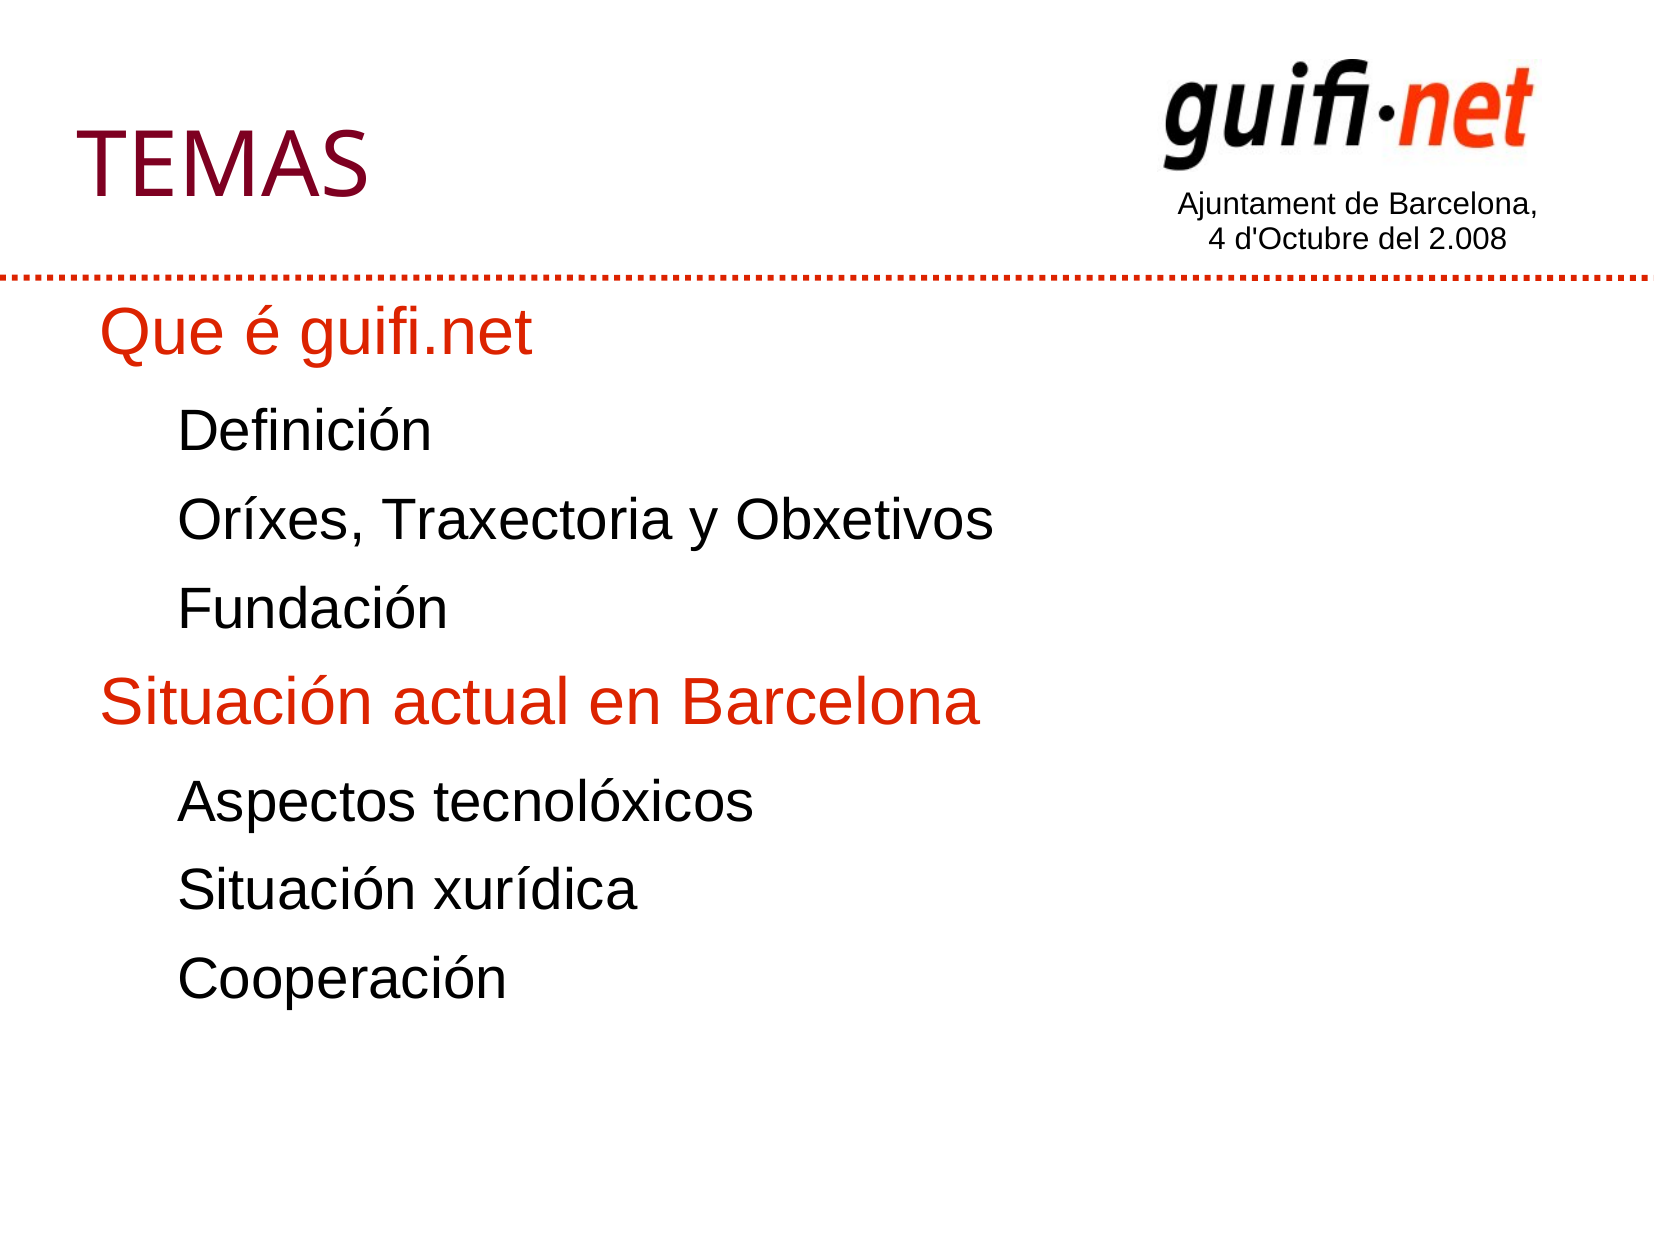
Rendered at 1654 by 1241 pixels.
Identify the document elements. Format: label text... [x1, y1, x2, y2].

text_box Que é guifi.net Definición Oríxes, Traxectoria y Obxetivos Fundación Situación actual en Barcelona Aspectos tecnolóxicos Situación xurídica Cooperación [82, 290, 1571, 1109]
picture [1157, 59, 1542, 172]
text_box TEMAS [76, 59, 1093, 267]
